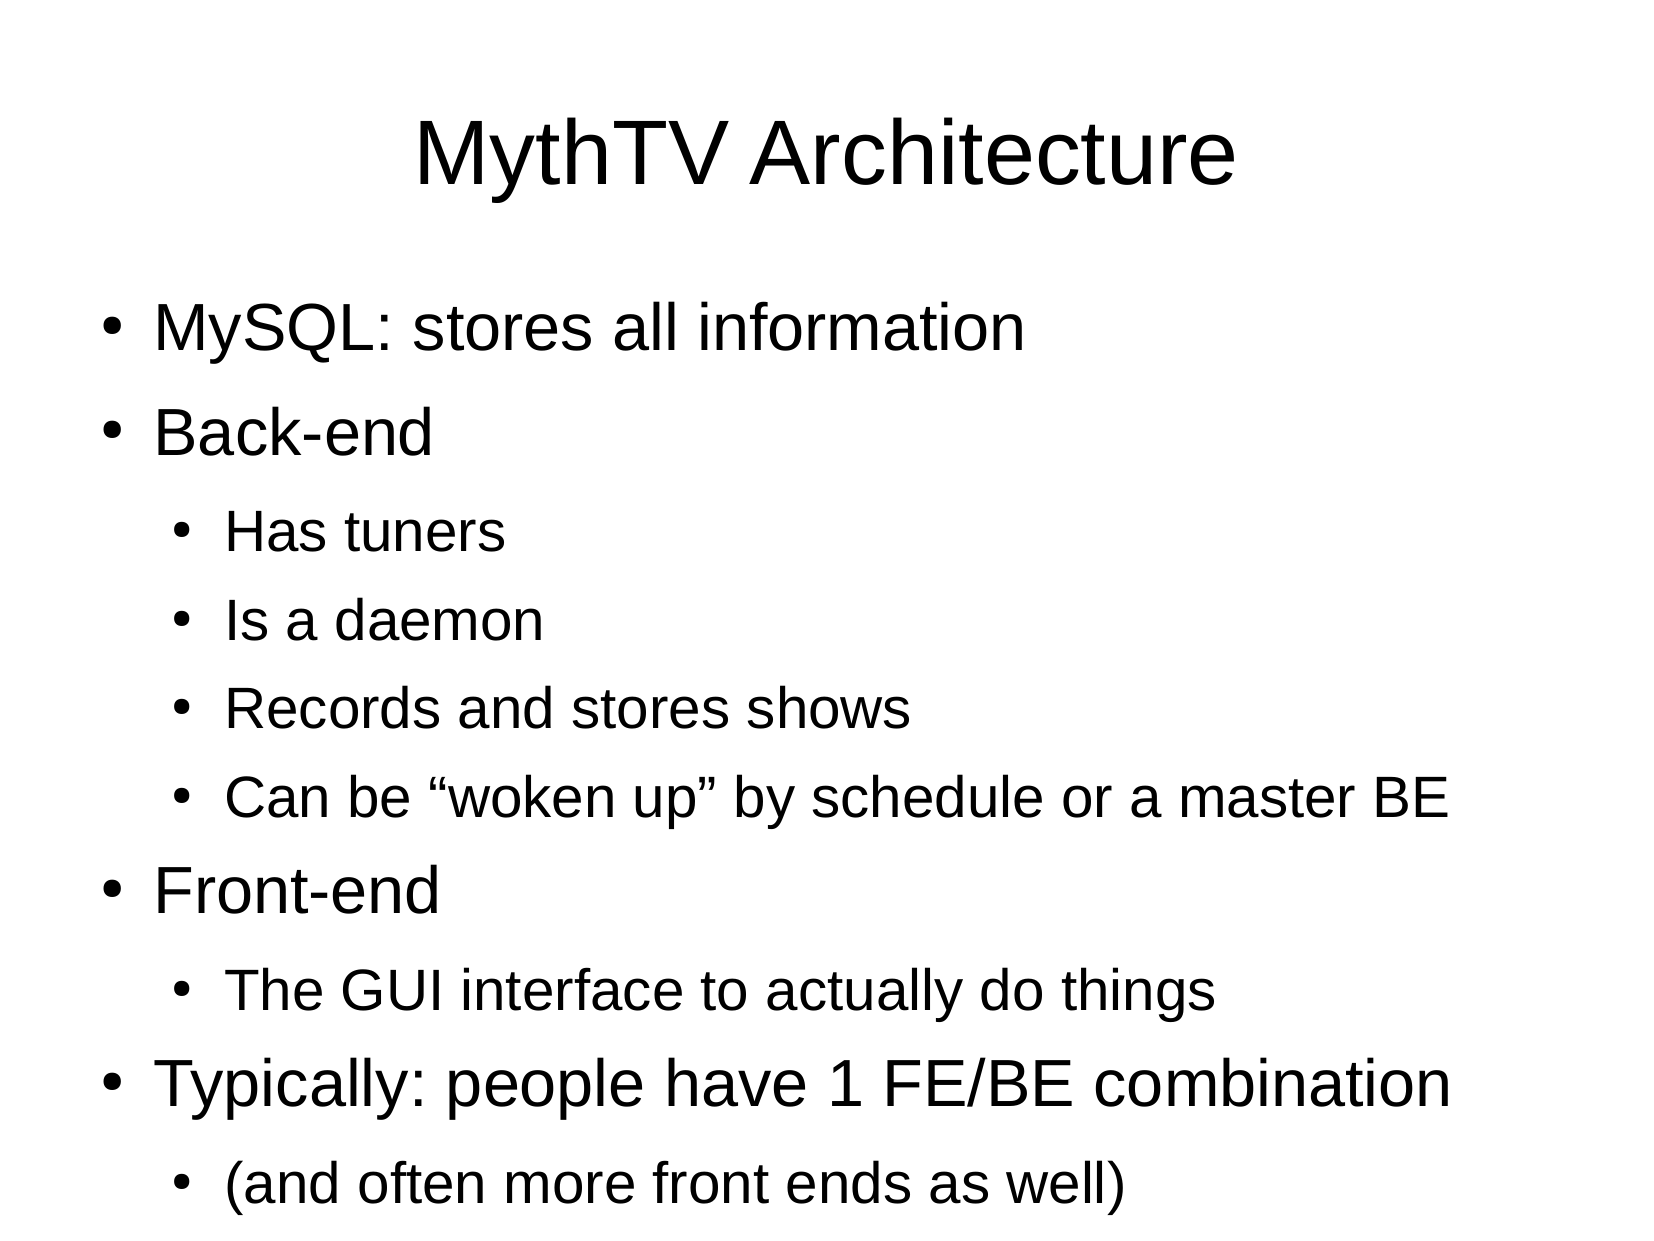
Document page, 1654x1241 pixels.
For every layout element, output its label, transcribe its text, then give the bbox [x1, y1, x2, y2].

list MySQL: stores all information Back-end Has tuners Is a daemon Records and stores shows Can be “woken up” by schedule or a master BE Front-end The GUI interface to actually do things Typically: people have 1 FE/BE combination (and often more front ends as well) [82, 290, 1571, 1241]
title MythTV Architecture [82, 49, 1571, 257]
